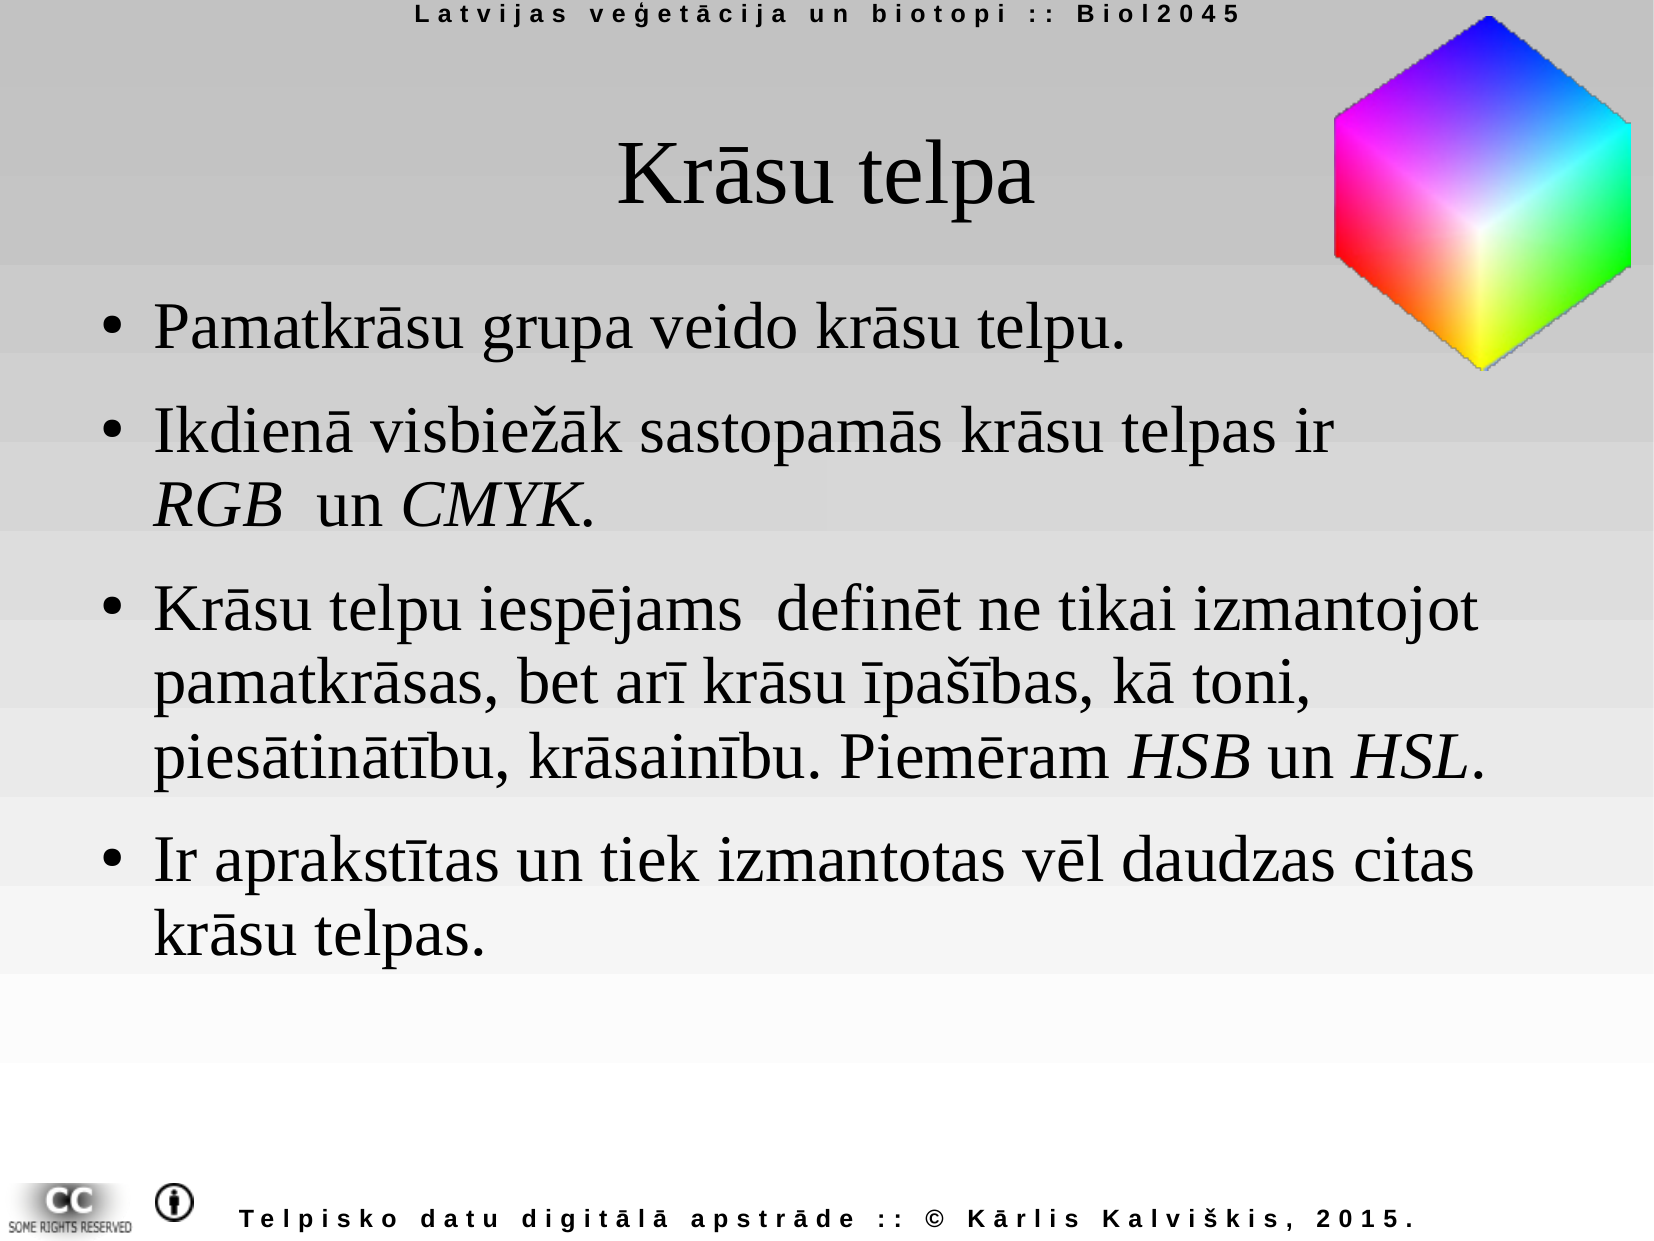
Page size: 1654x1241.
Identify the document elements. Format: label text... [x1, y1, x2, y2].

list Pamatkrāsu grupa veido krāsu telpu. Ikdienā visbiežāk sastopamās krāsu telpas ir RGB un CMYK. Krāsu telpu iespējams definēt ne tikai izmantojot pamatkrāsas, bet arī krāsu īpašības, kā toni, piesātinātību, krāsainību. Piemēram HSB un HSL. Ir aprakstītas un tiek izmantotas vēl daudzas citas krāsu telpas. [82, 289, 1571, 1113]
picture [0, 0, 1654, 1241]
title Krāsu telpa [29, 49, 1334, 296]
